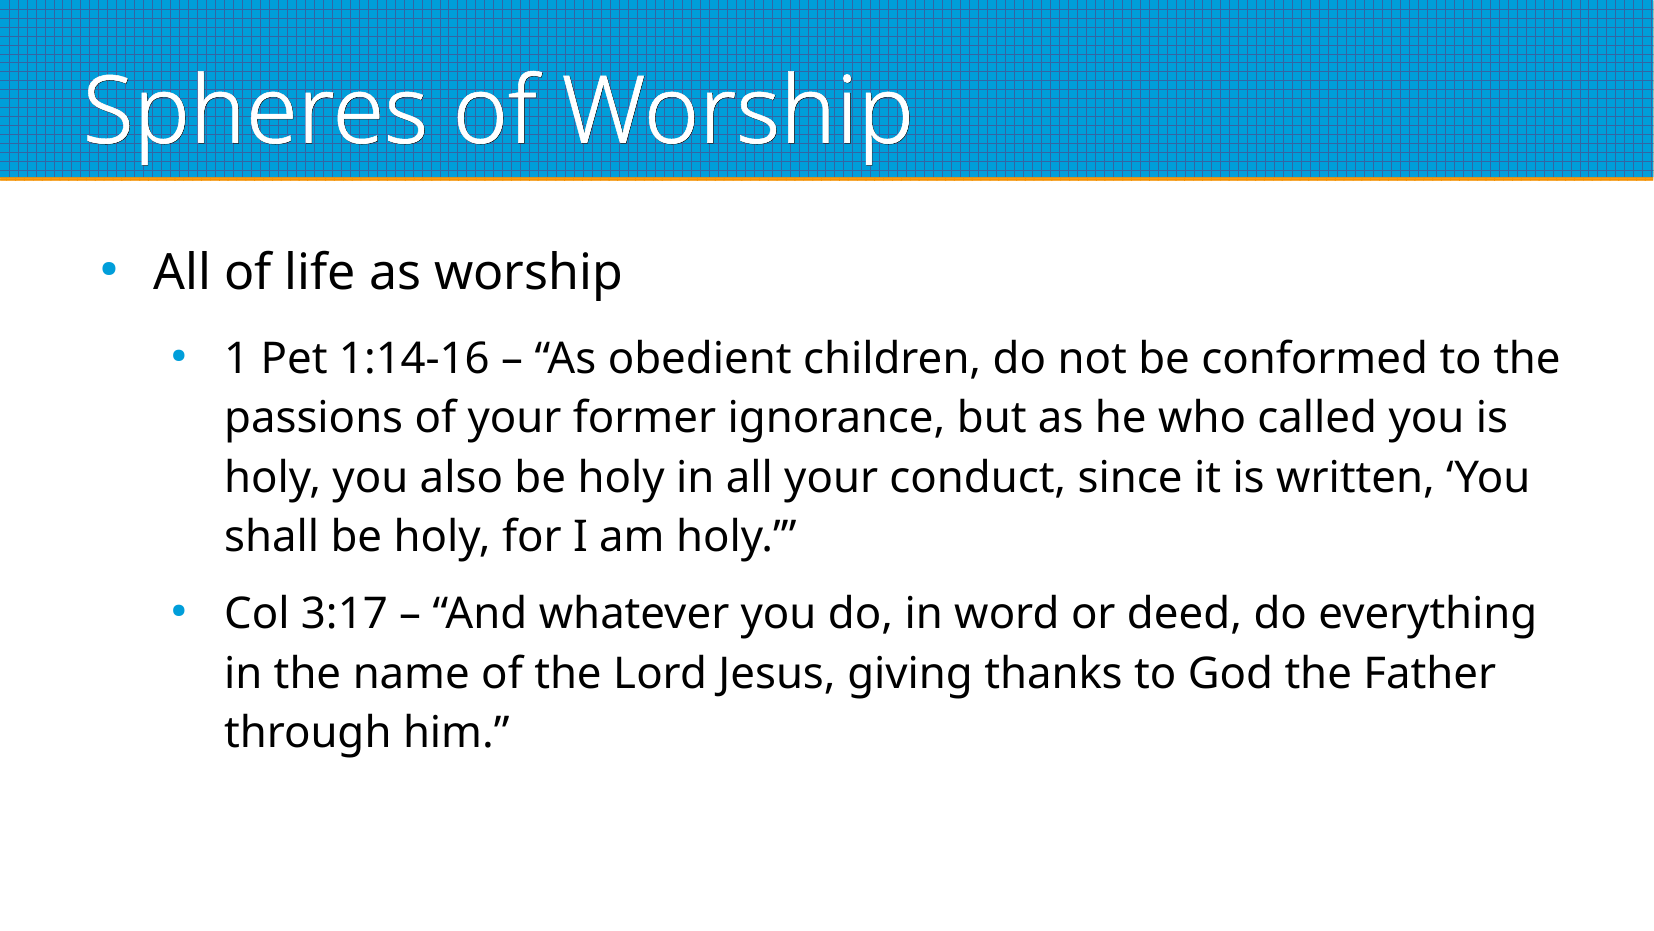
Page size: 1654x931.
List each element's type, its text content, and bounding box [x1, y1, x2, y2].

title Spheres of Worship [82, 14, 1571, 171]
list All of life as worship 1 Pet 1:14-16 – “As obedient children, do not be conformed to the passions of your former ignorance, but as he who called you is holy, you also be holy in all your conduct, since it is written, ‘You shall be holy, for I am holy.’” Col 3:17 – “And whatever you do, in word or deed, do everything in the name of the Lord Jesus, giving thanks to God the Father through him.” [82, 236, 1563, 811]
